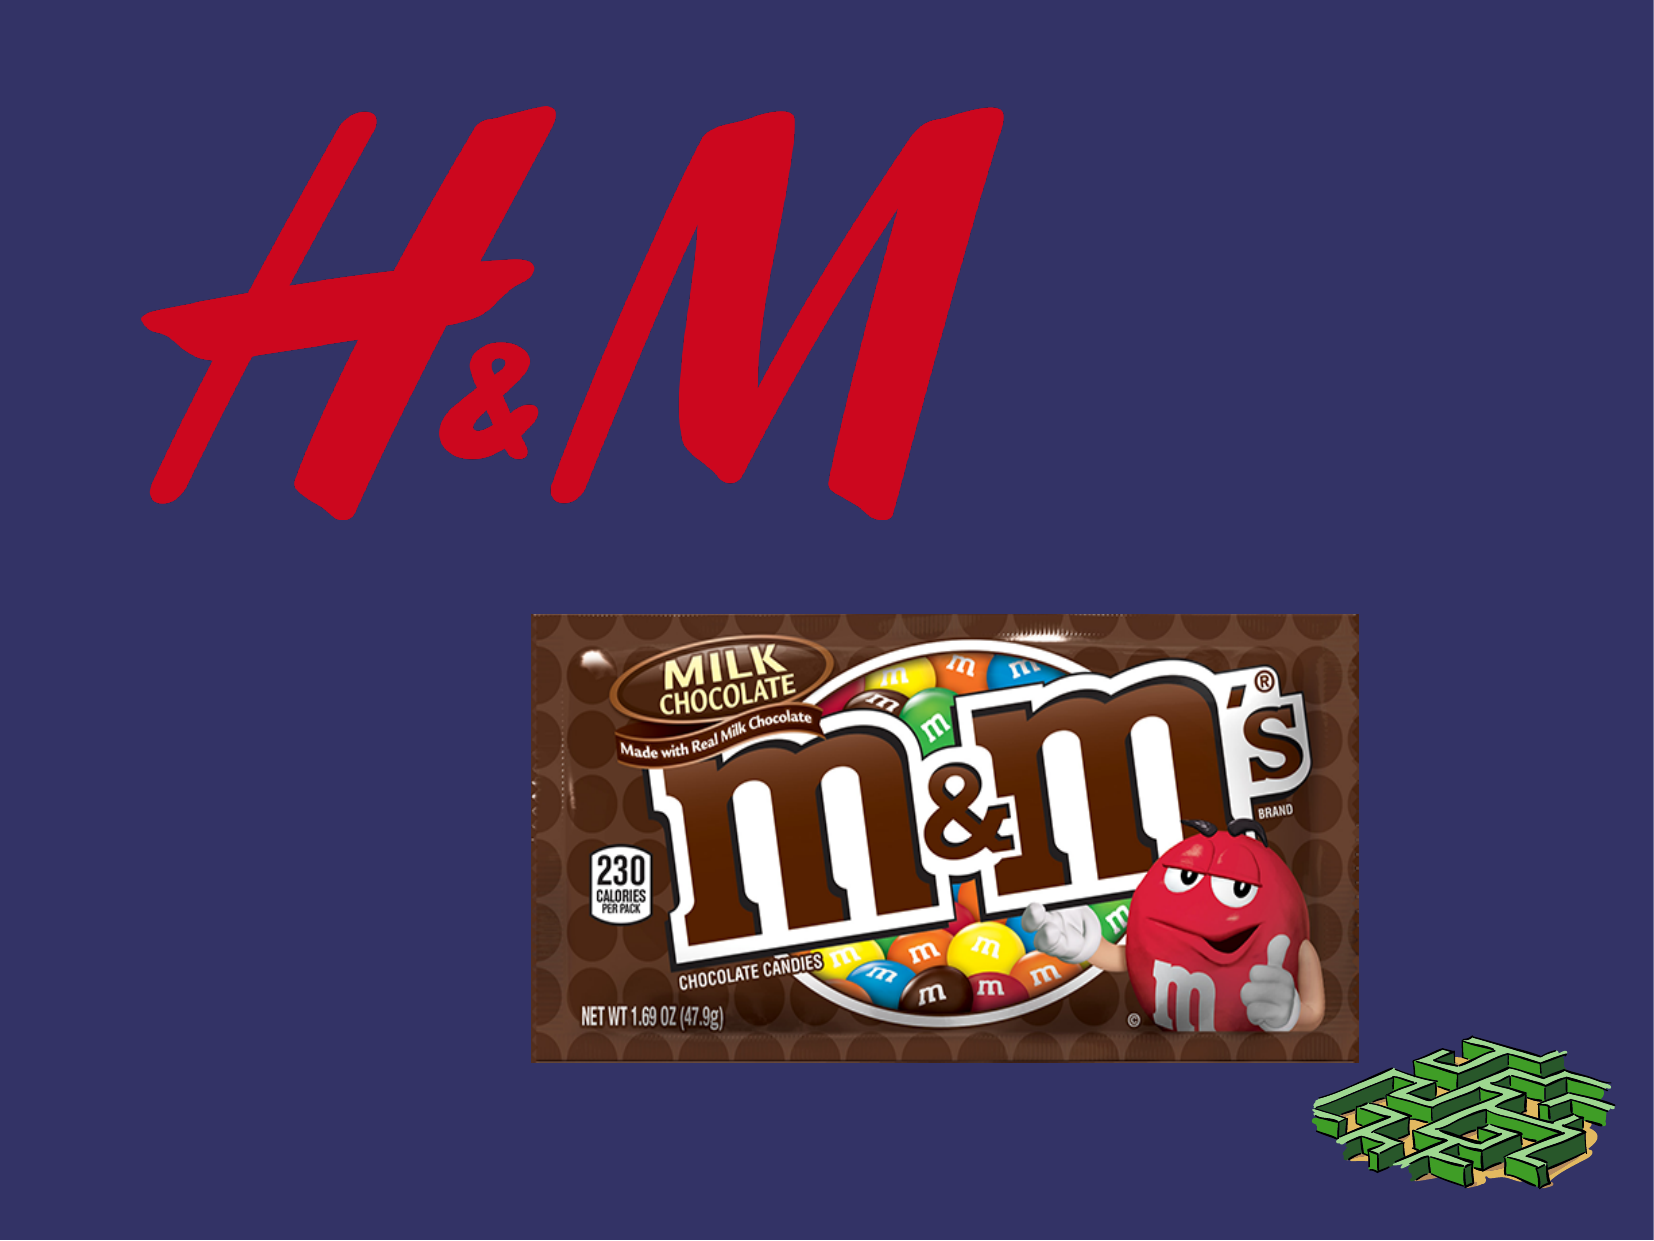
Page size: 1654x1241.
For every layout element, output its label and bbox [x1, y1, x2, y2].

picture [141, 106, 1004, 520]
picture [531, 614, 1359, 1063]
